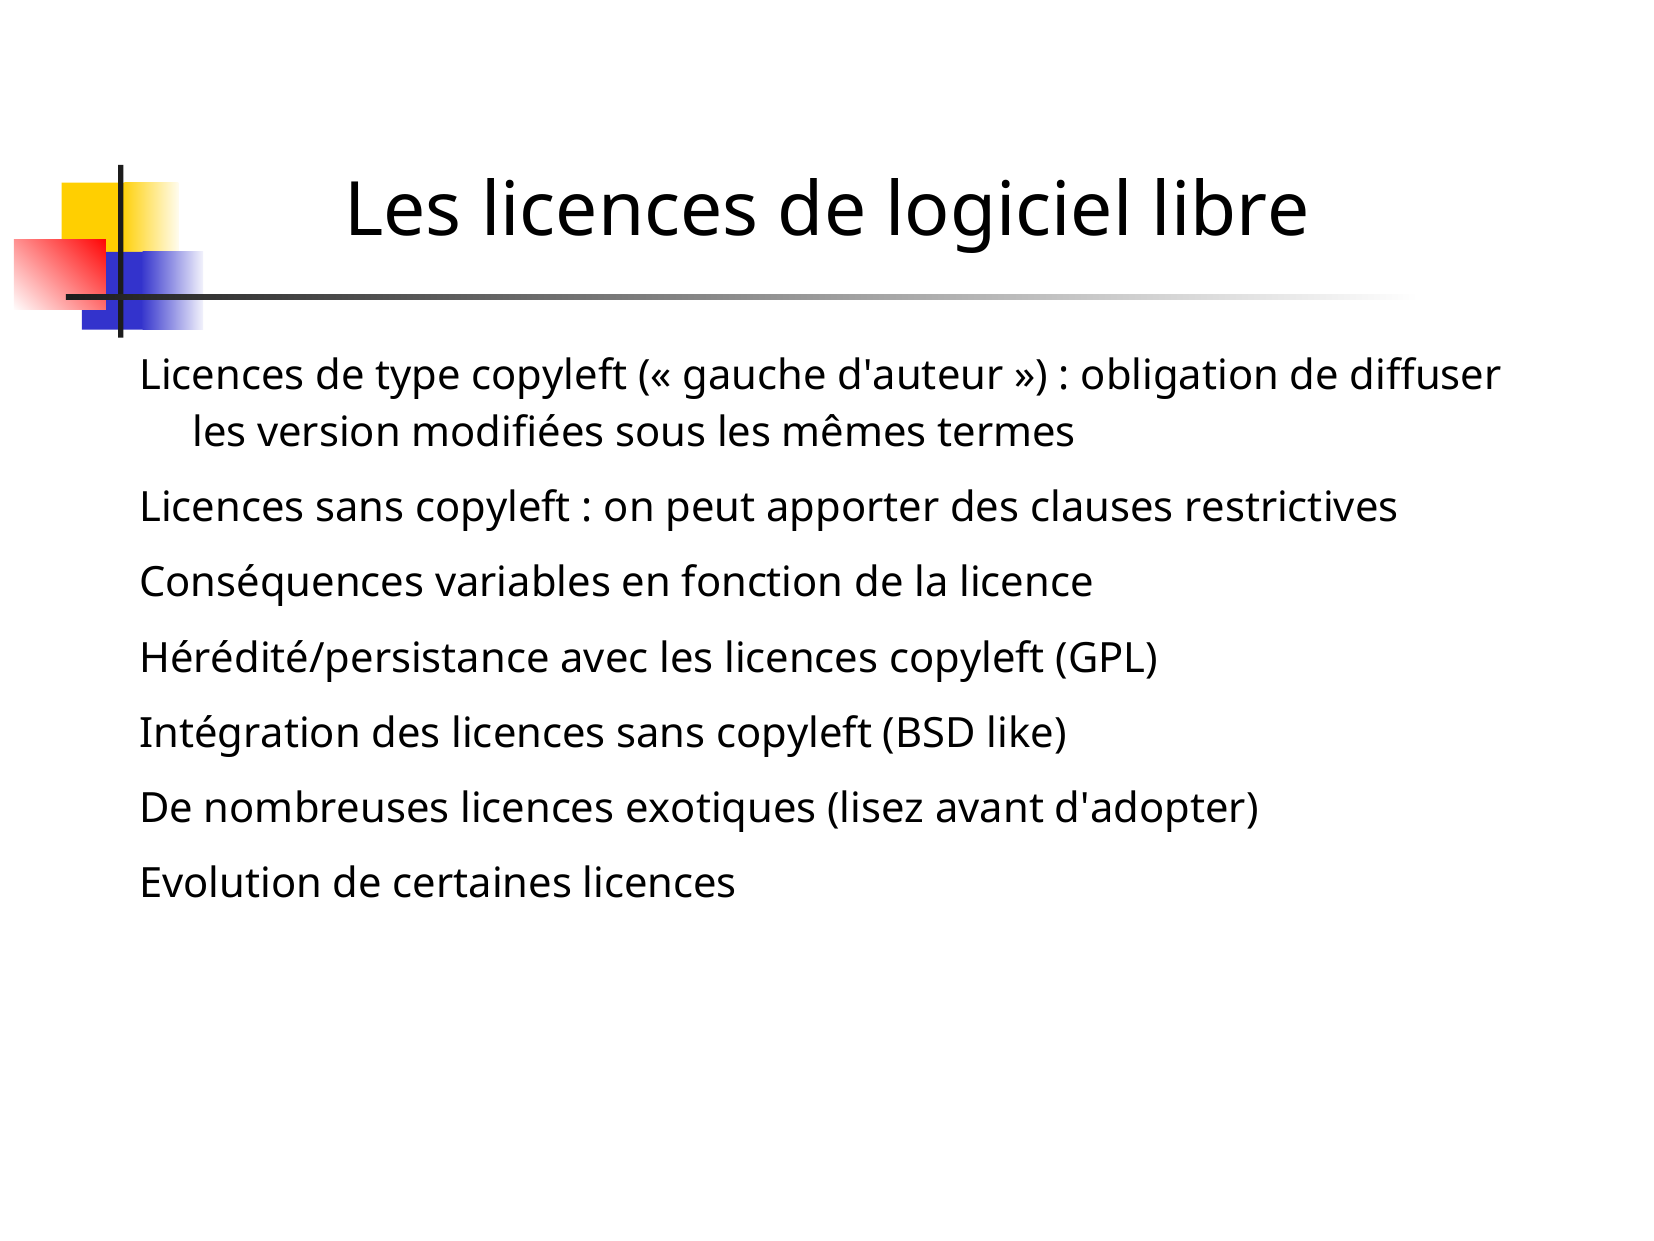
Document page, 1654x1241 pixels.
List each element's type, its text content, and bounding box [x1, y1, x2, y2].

title Les licences de logiciel libre [121, 110, 1534, 303]
list Licences de type copyleft (« gauche d'auteur ») : obligation de diffuser les version modifiées sous les mêmes termes Licences sans copyleft : on peut apporter des clauses restrictives Conséquences variables en fonction de la licence Hérédité/persistance avec les licences copyleft (GPL) Intégration des licences sans copyleft (BSD like) De nombreuses licences exotiques (lisez avant d'adopter) Evolution de certaines licences [121, 344, 1534, 1112]
